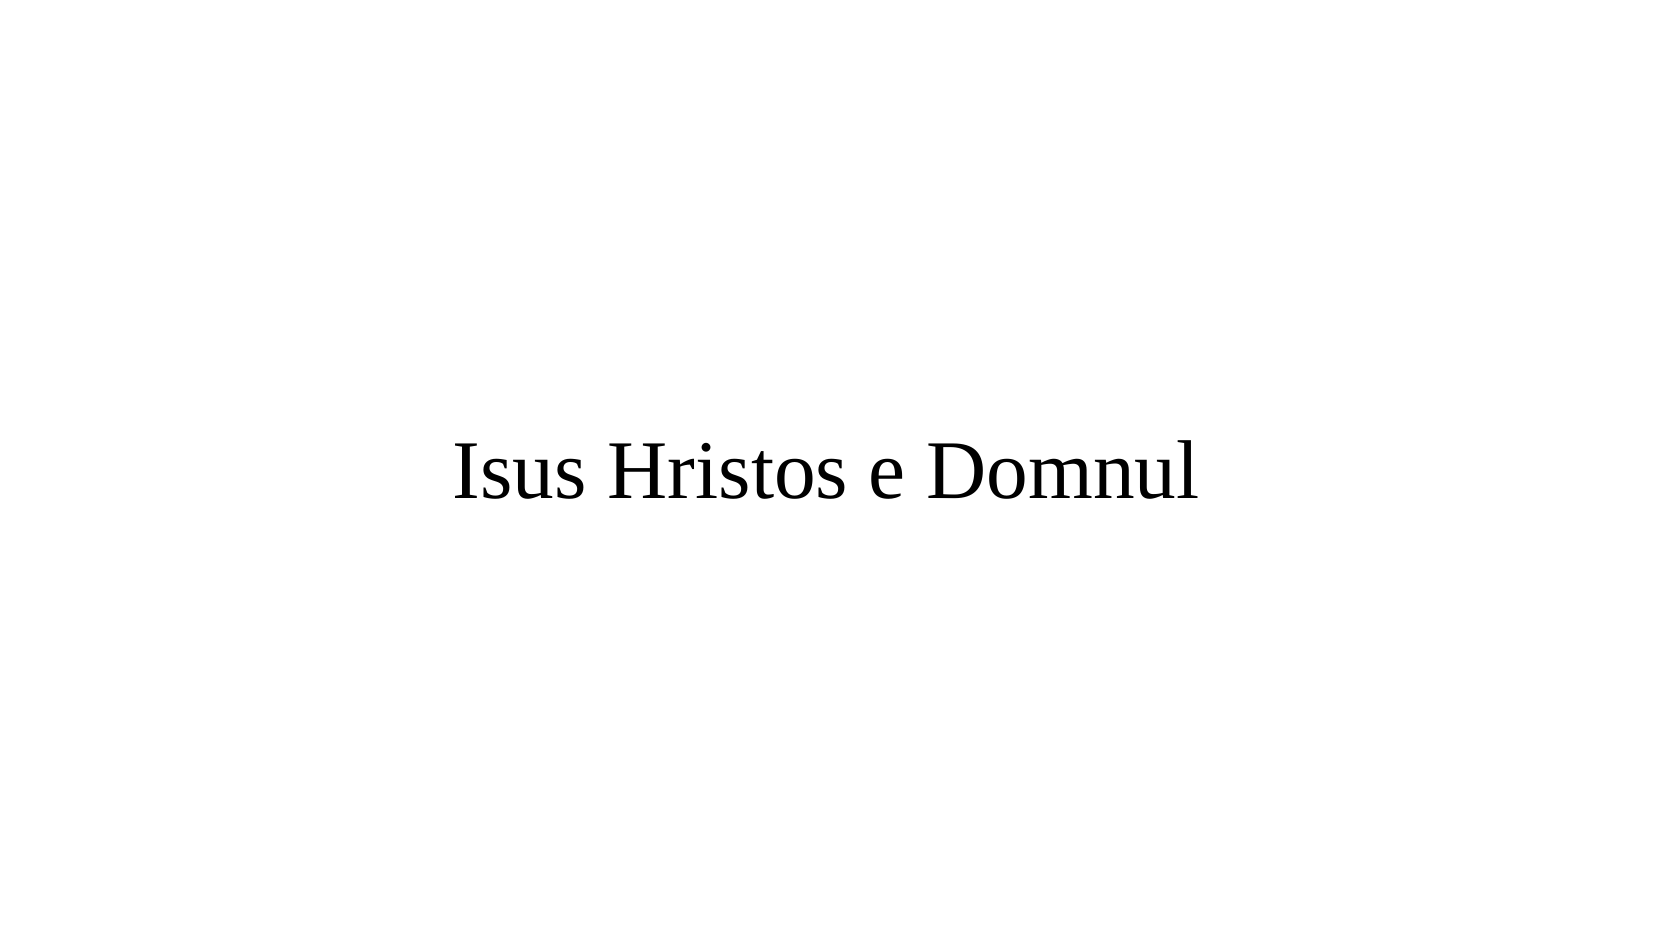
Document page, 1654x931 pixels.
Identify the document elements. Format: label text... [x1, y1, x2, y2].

title Isus Hristos e Domnul [165, 392, 1489, 549]
